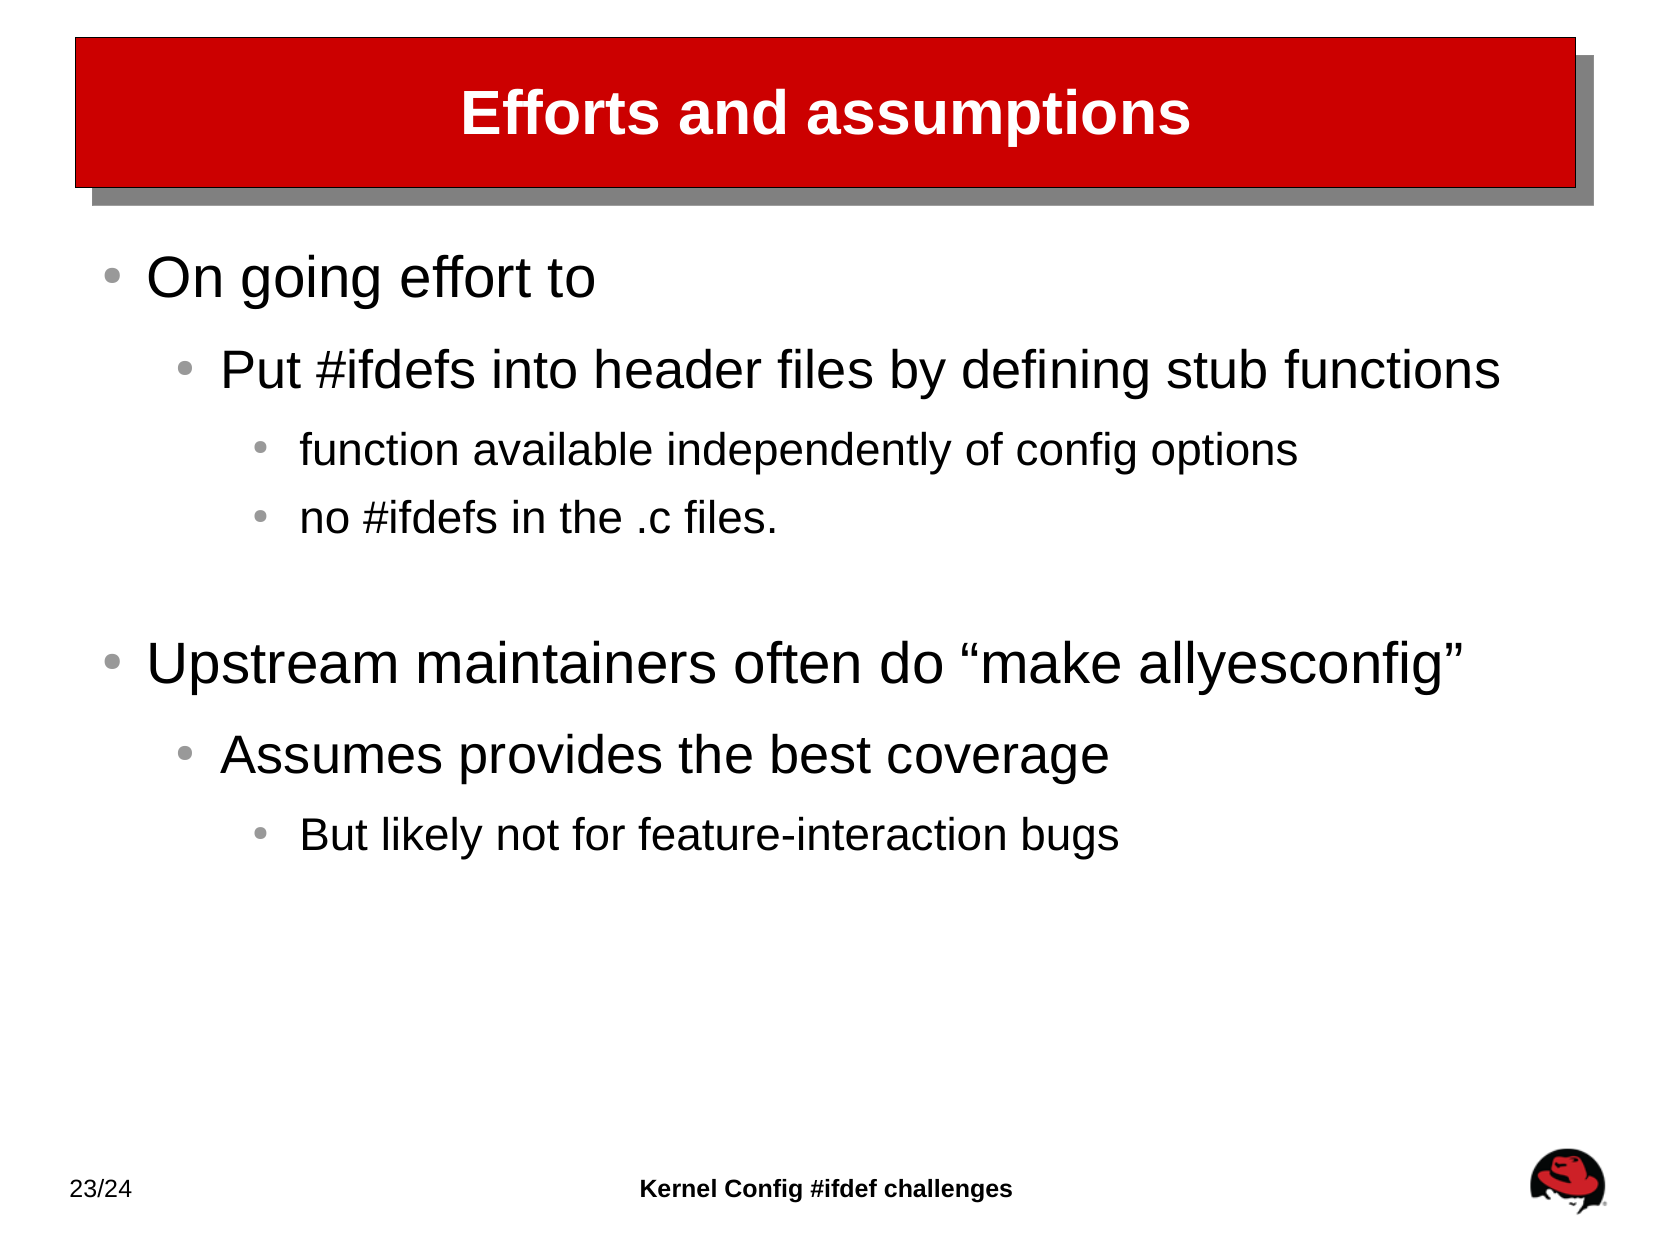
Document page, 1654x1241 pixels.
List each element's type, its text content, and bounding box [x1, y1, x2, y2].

list On going effort to Put #ifdefs into header files by defining stub functions function available independently of config options no #ifdefs in the .c files. Upstream maintainers often do “make allyesconfig” Assumes provides the best coverage But likely not for feature-interaction bugs [86, 244, 1576, 1039]
title Efforts and assumptions [82, 37, 1571, 188]
picture [1529, 1146, 1613, 1224]
